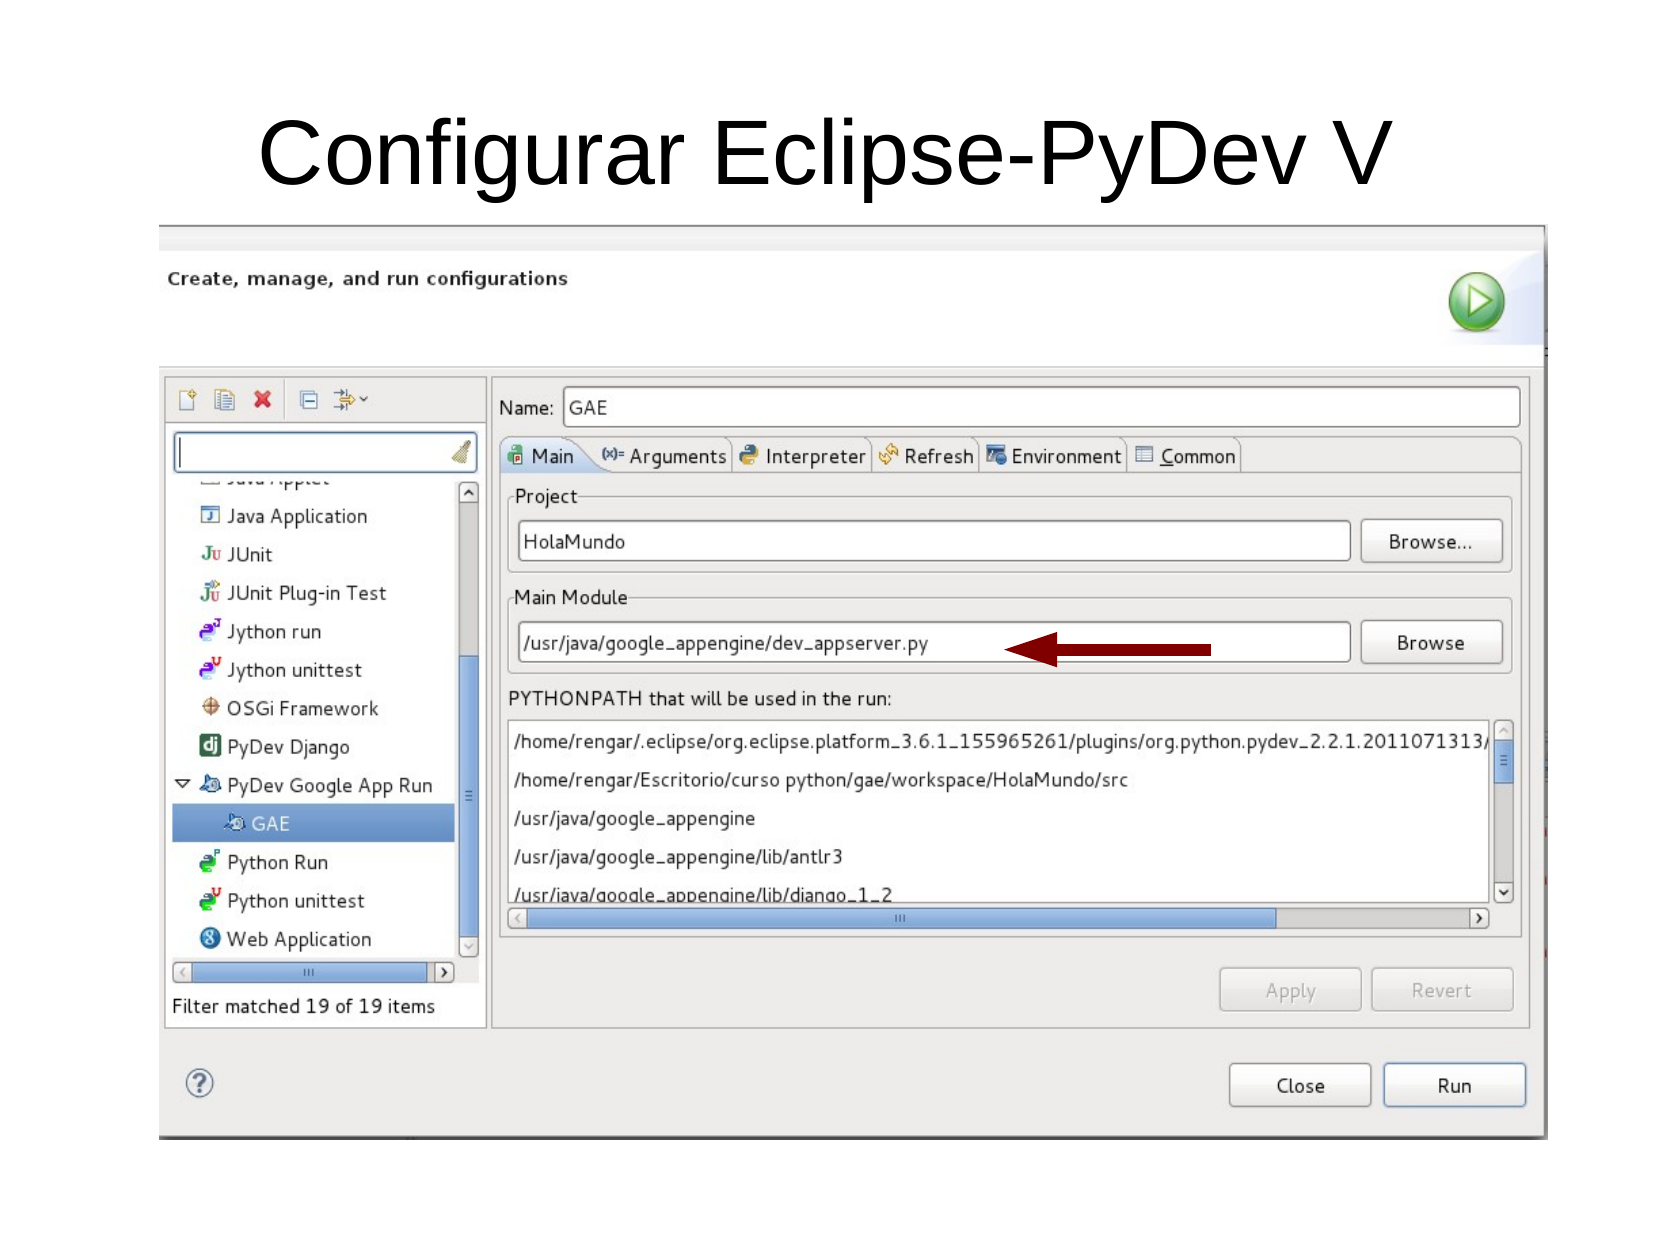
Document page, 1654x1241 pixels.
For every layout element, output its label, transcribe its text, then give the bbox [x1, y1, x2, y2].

picture [159, 224, 1548, 1140]
title Configurar Eclipse-PyDev V [82, 49, 1571, 257]
